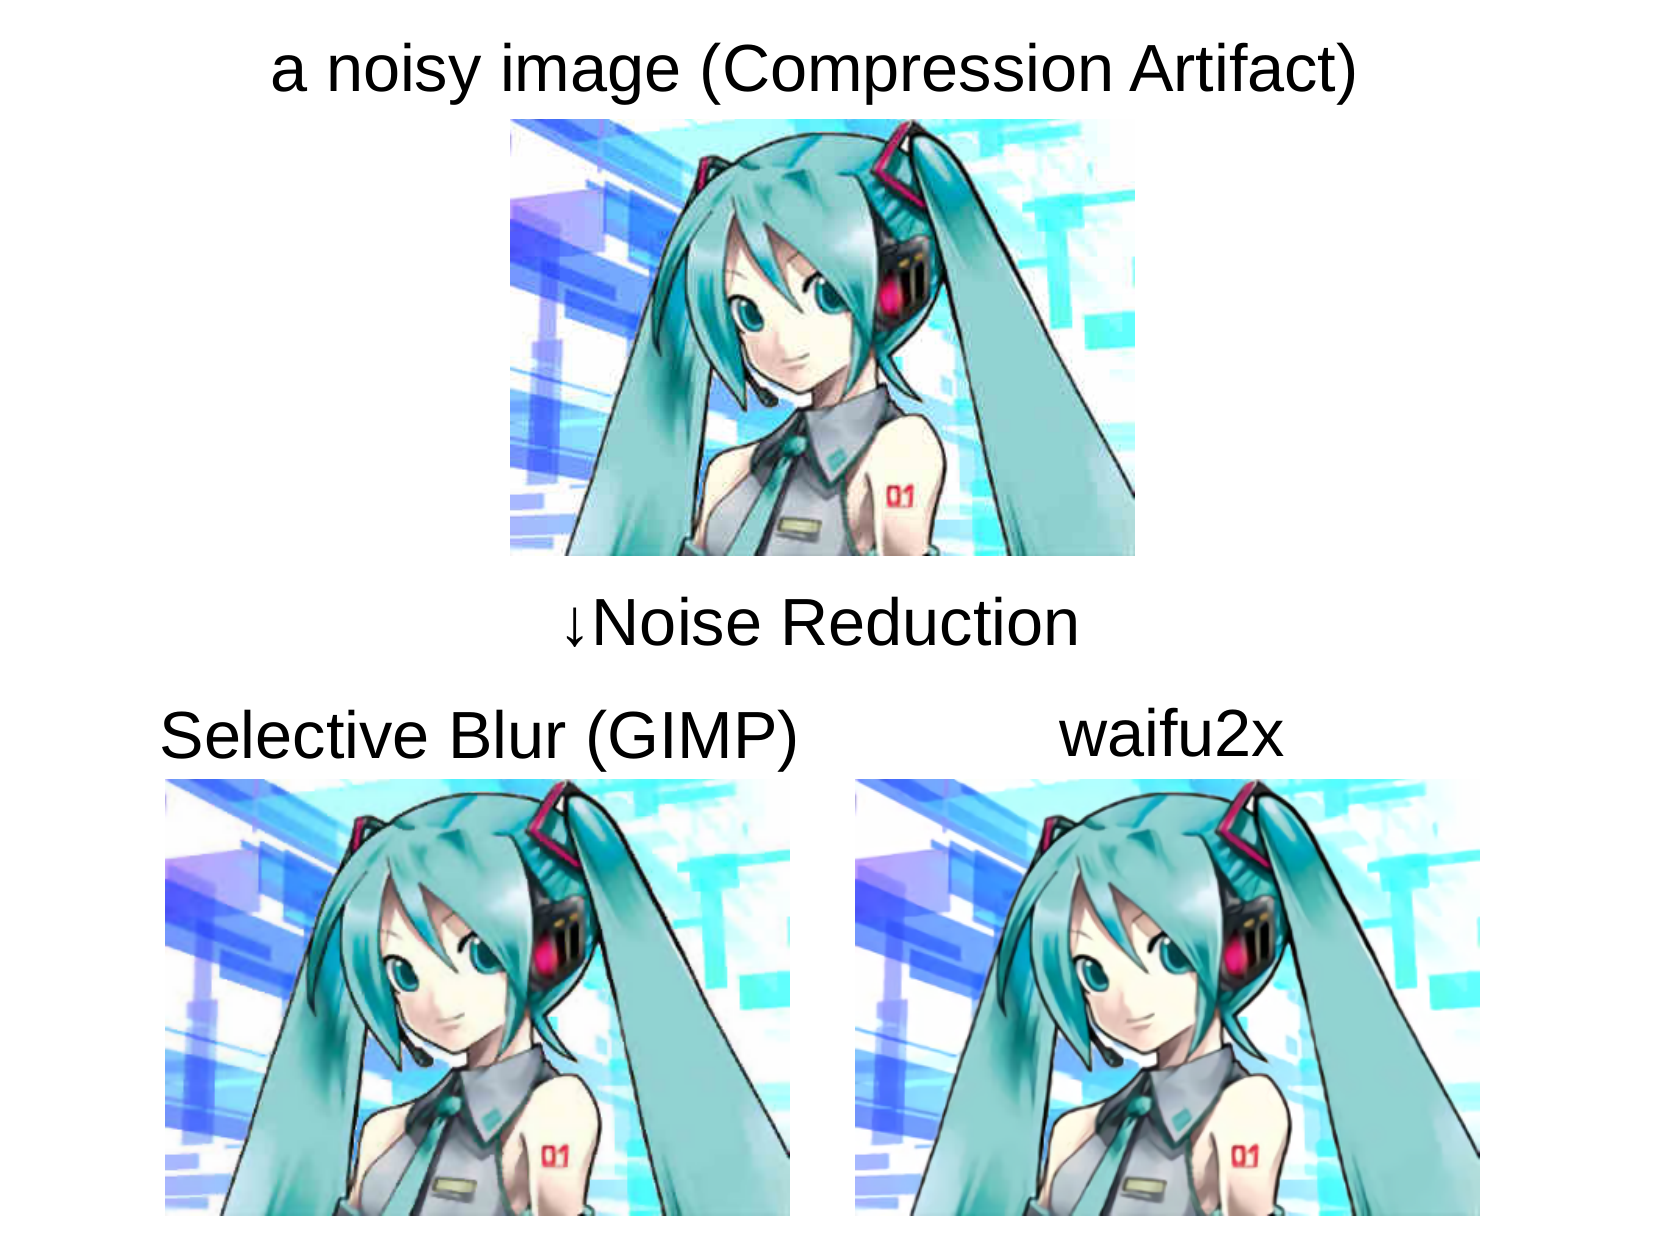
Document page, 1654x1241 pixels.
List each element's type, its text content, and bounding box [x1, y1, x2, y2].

picture [165, 779, 790, 1216]
picture [510, 119, 1135, 556]
text_box Selective Blur (GIMP) [105, 735, 856, 811]
text_box ↓2x Upscale [64, 464, 1575, 585]
subtitle a noisy image (Compression Artifact) [59, 30, 1571, 181]
picture [855, 779, 1480, 1216]
text_box waifu2x [874, 735, 1471, 779]
text_box ↓Noise Reduction [64, 585, 1576, 735]
